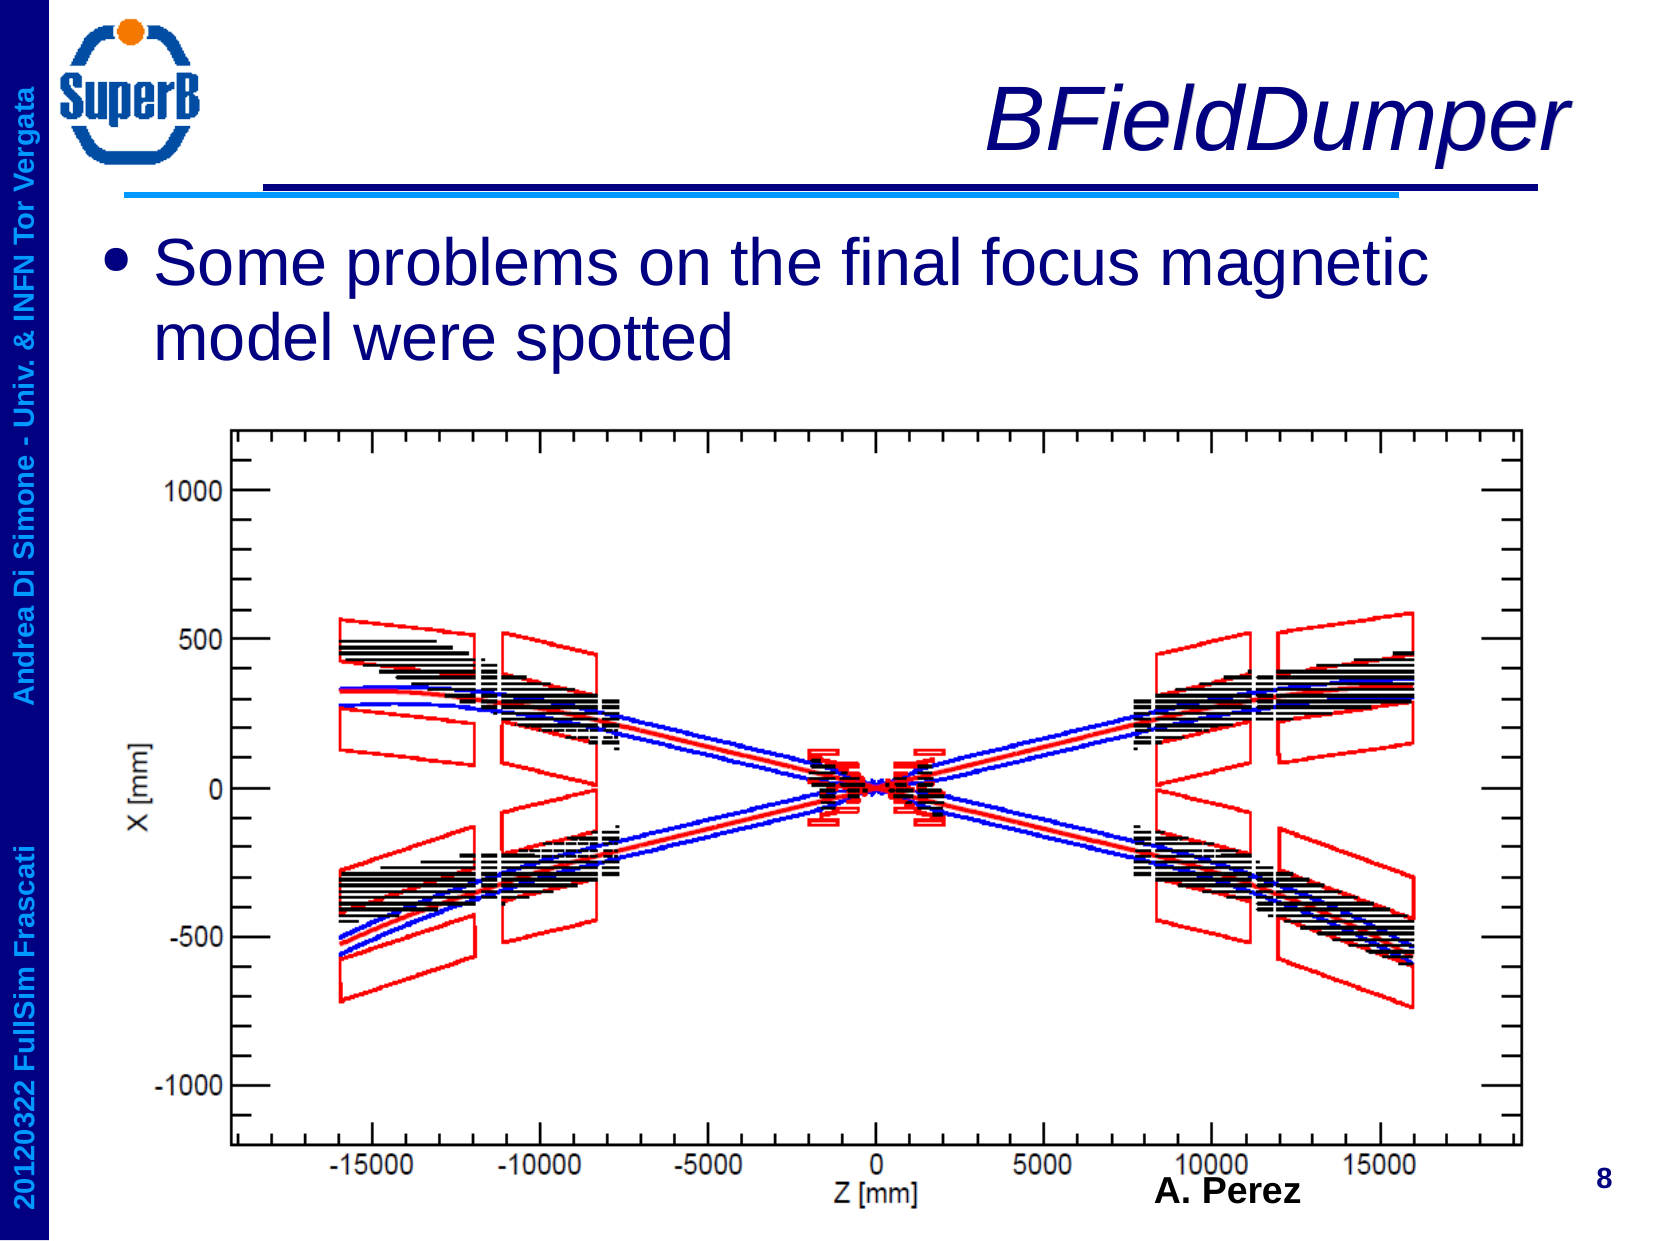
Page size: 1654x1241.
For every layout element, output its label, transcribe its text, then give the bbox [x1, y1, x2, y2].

picture [51, 16, 208, 170]
picture [112, 418, 1538, 1213]
list Some problems on the final focus magnetic model were spotted [82, 225, 1571, 1044]
title BFieldDumper [82, 49, 1571, 188]
text_box A. Perez [1139, 1162, 1316, 1220]
